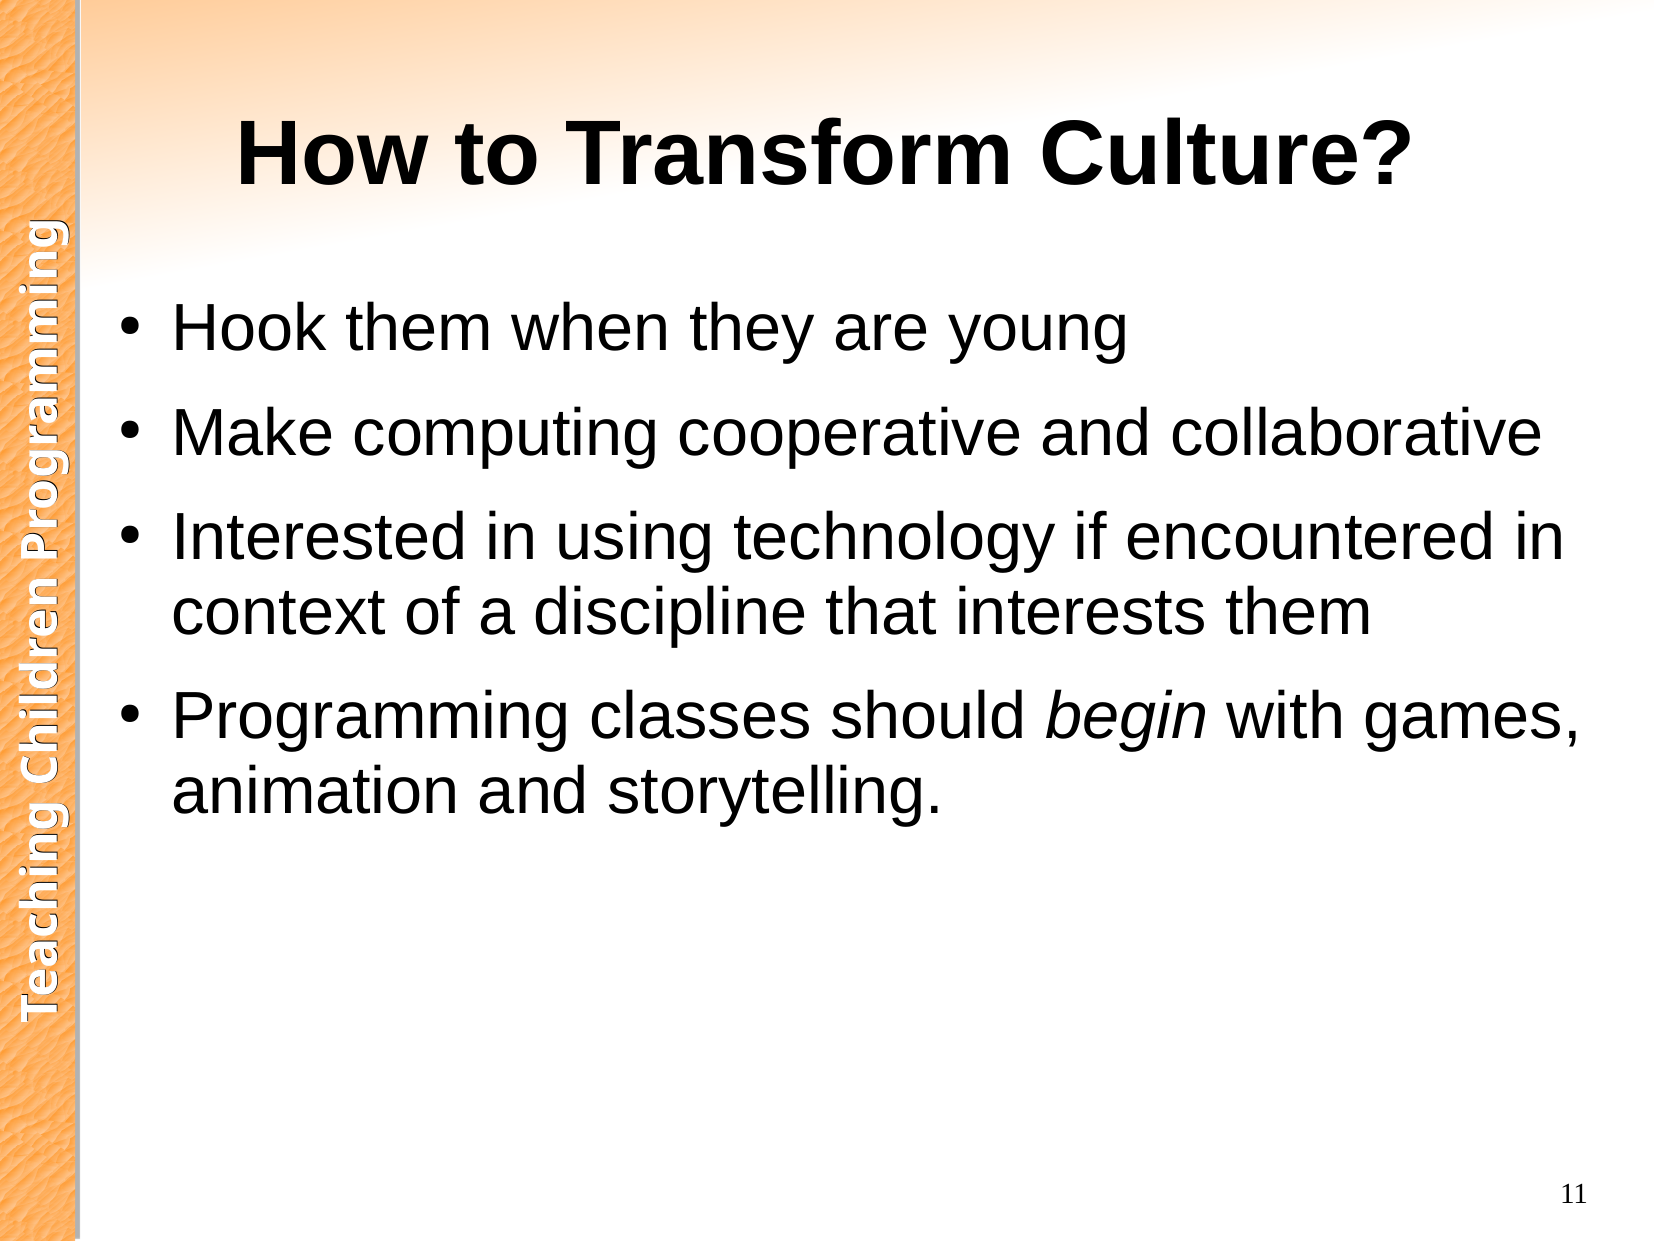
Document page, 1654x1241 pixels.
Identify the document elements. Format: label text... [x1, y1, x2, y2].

title How to Transform Culture? [82, 49, 1571, 257]
list Hook them when they are young Make computing cooperative and collaborative Interested in using technology if encountered in context of a discipline that interests them Programming classes should begin with games, animation and storytelling. [100, 290, 1588, 1109]
picture [0, 0, 75, 1241]
